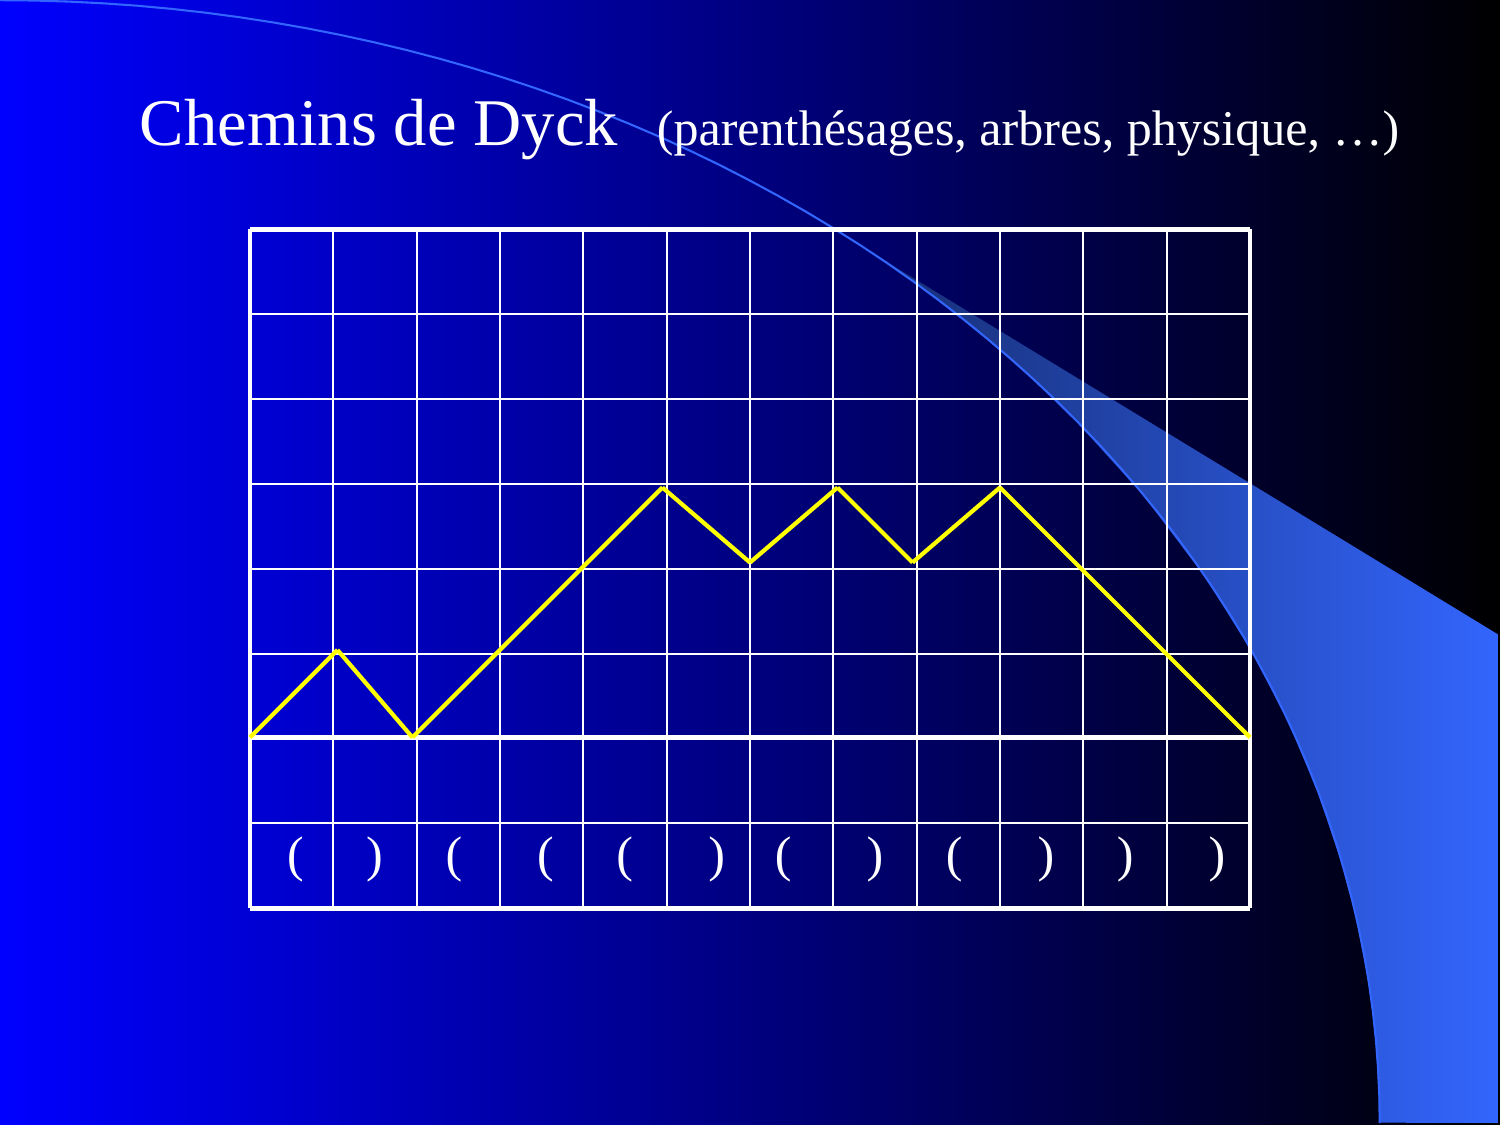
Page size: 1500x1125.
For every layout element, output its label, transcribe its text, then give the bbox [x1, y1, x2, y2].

text_box ( ) ( ( ( ) ( ) ( ) ) ) [272, 819, 1241, 890]
text_box Chemins de Dyck (parenthésages, arbres, physique, …) [125, 78, 1415, 168]
